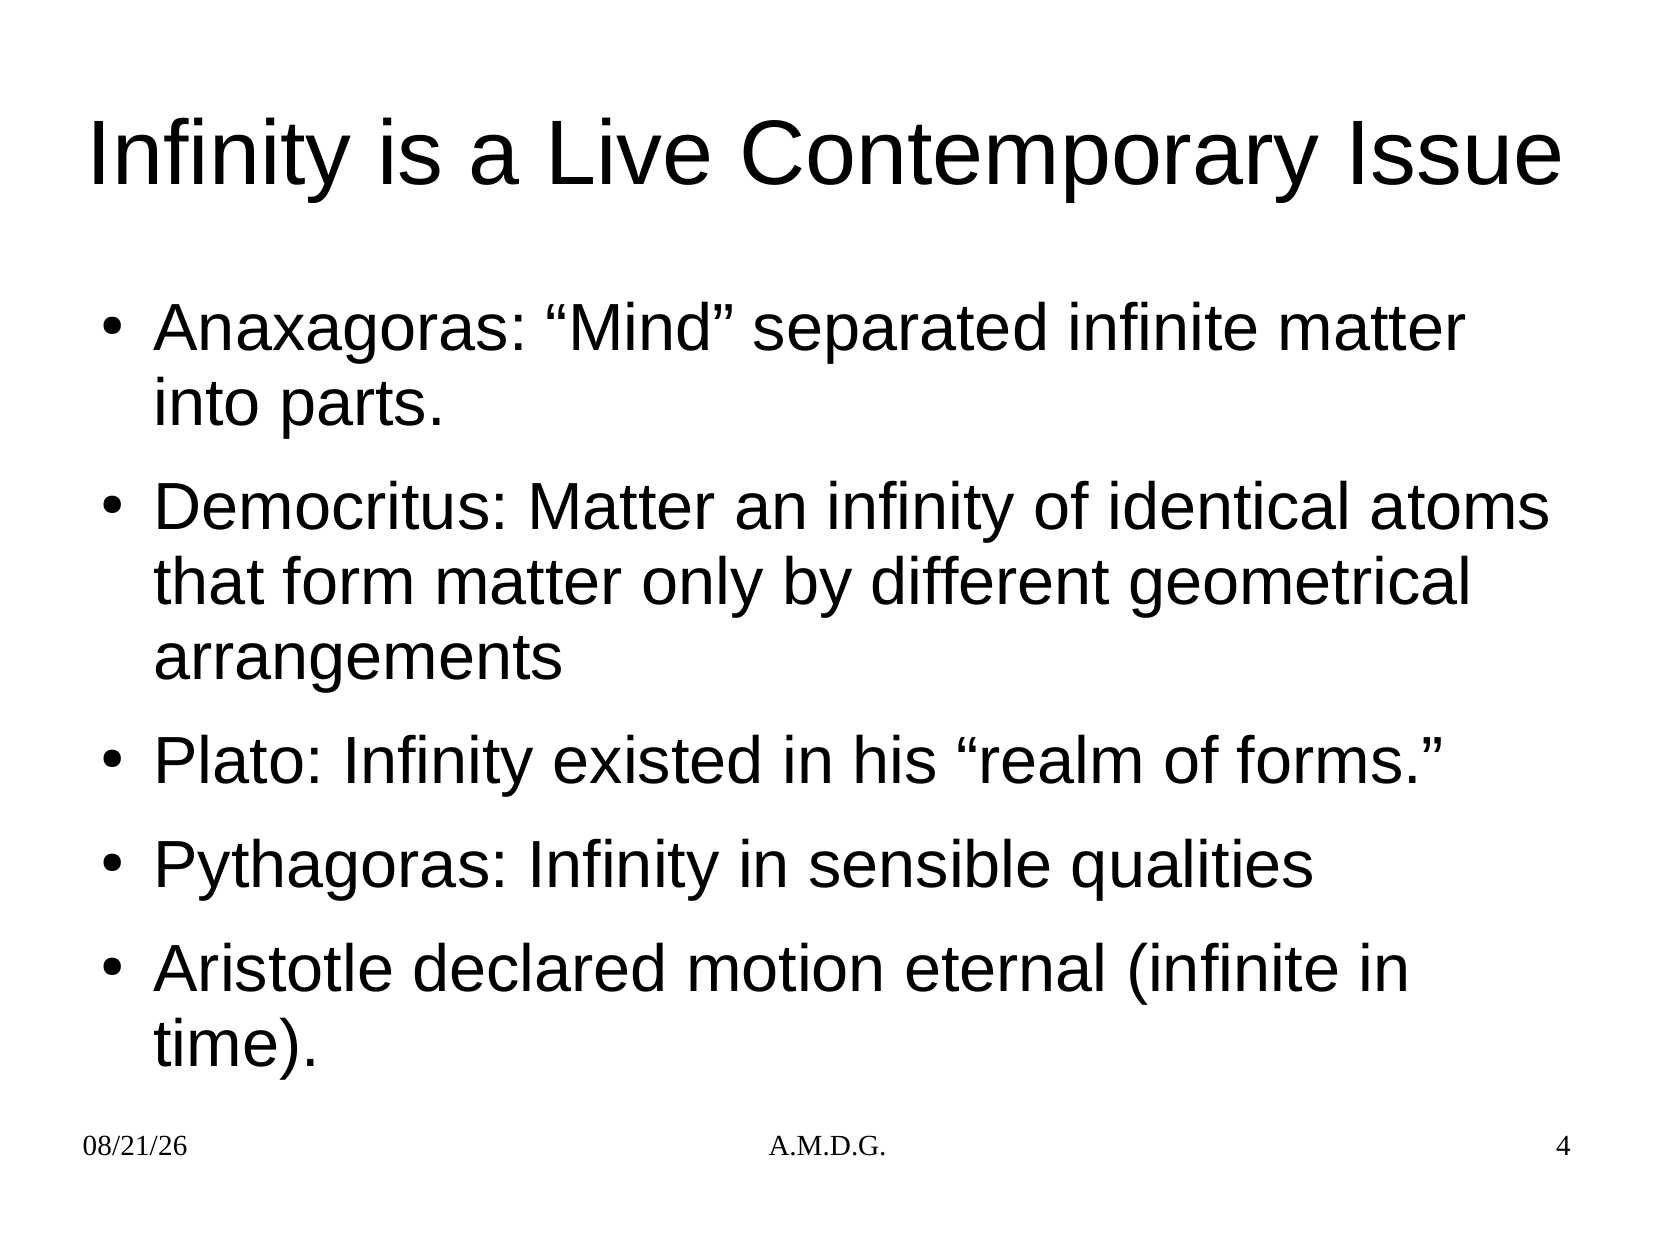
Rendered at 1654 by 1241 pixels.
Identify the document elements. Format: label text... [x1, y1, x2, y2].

list Anaxagoras: “Mind” separated infinite matter into parts. Democritus: Matter an infinity of identical atoms that form matter only by different geometrical arrangements Plato: Infinity existed in his “realm of forms.” Pythagoras: Infinity in sensible qualities Aristotle declared motion eternal (infinite in time). [82, 290, 1571, 1109]
title Infinity is a Live Contemporary Issue [82, 49, 1571, 257]
